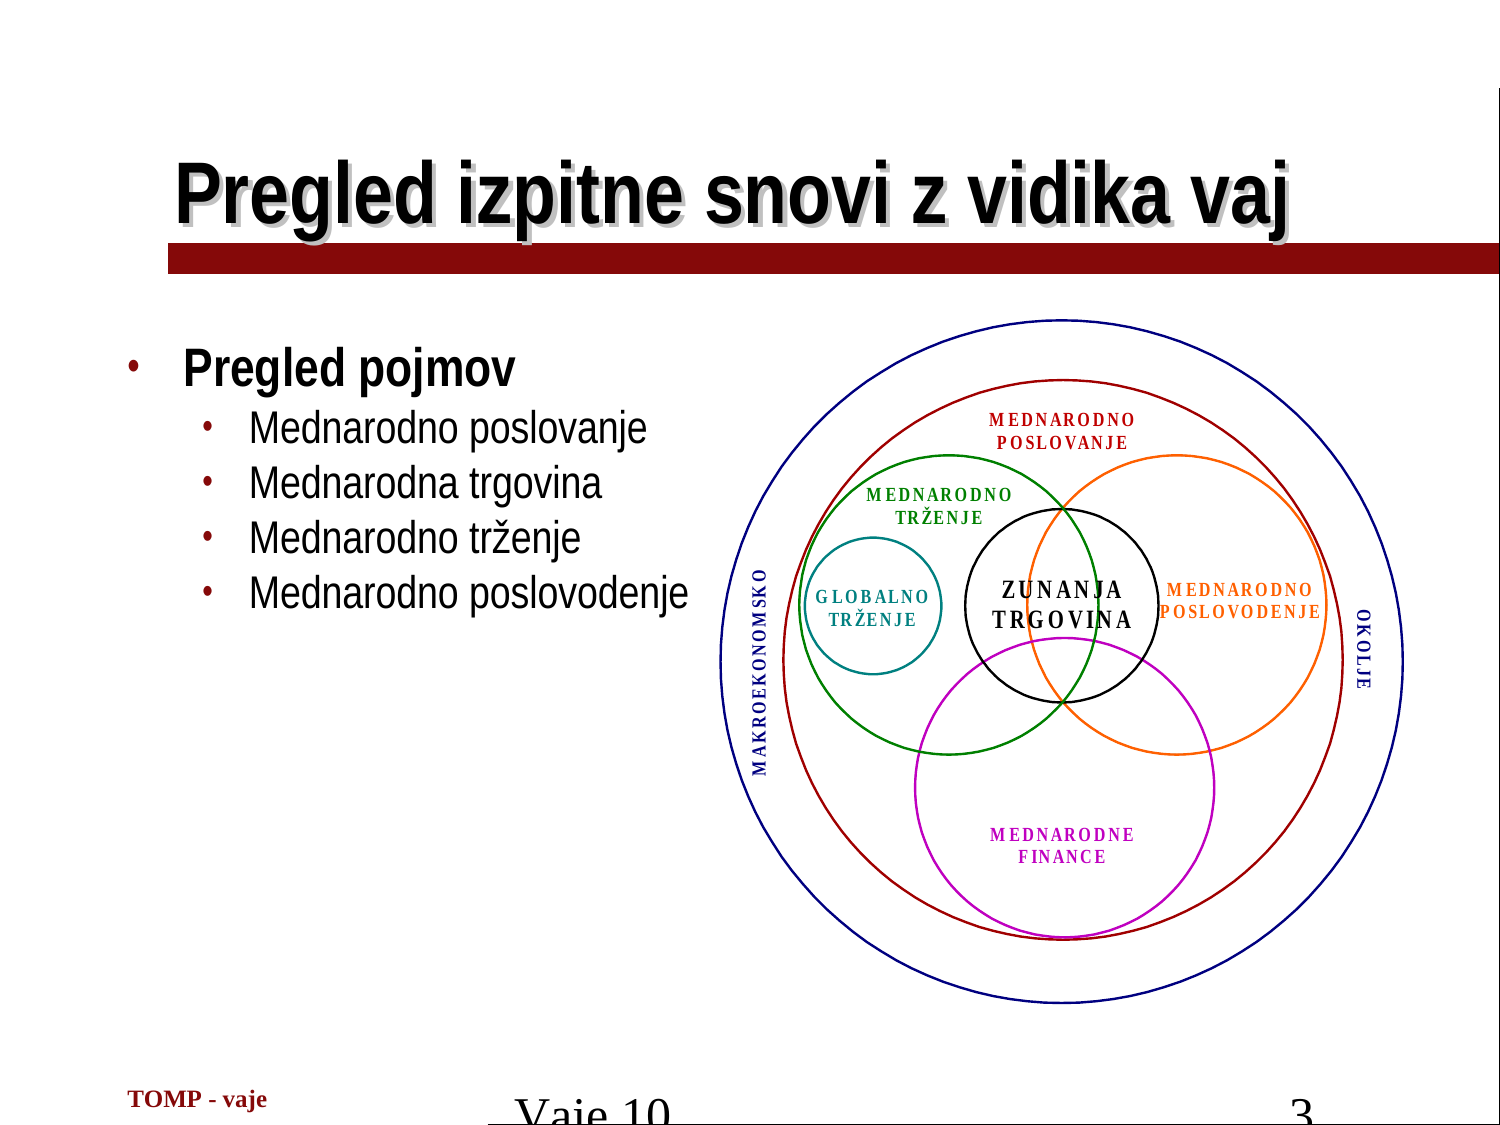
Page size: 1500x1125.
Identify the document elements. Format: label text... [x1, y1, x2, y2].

chart [714, 314, 1412, 1012]
title Pregled izpitne snovi z vidika vaj [159, 113, 1435, 264]
list Pregled pojmov Mednarodno poslovanje Mednarodna trgovina Mednarodno trženje Mednarodno poslovodenje [112, 324, 1438, 1088]
